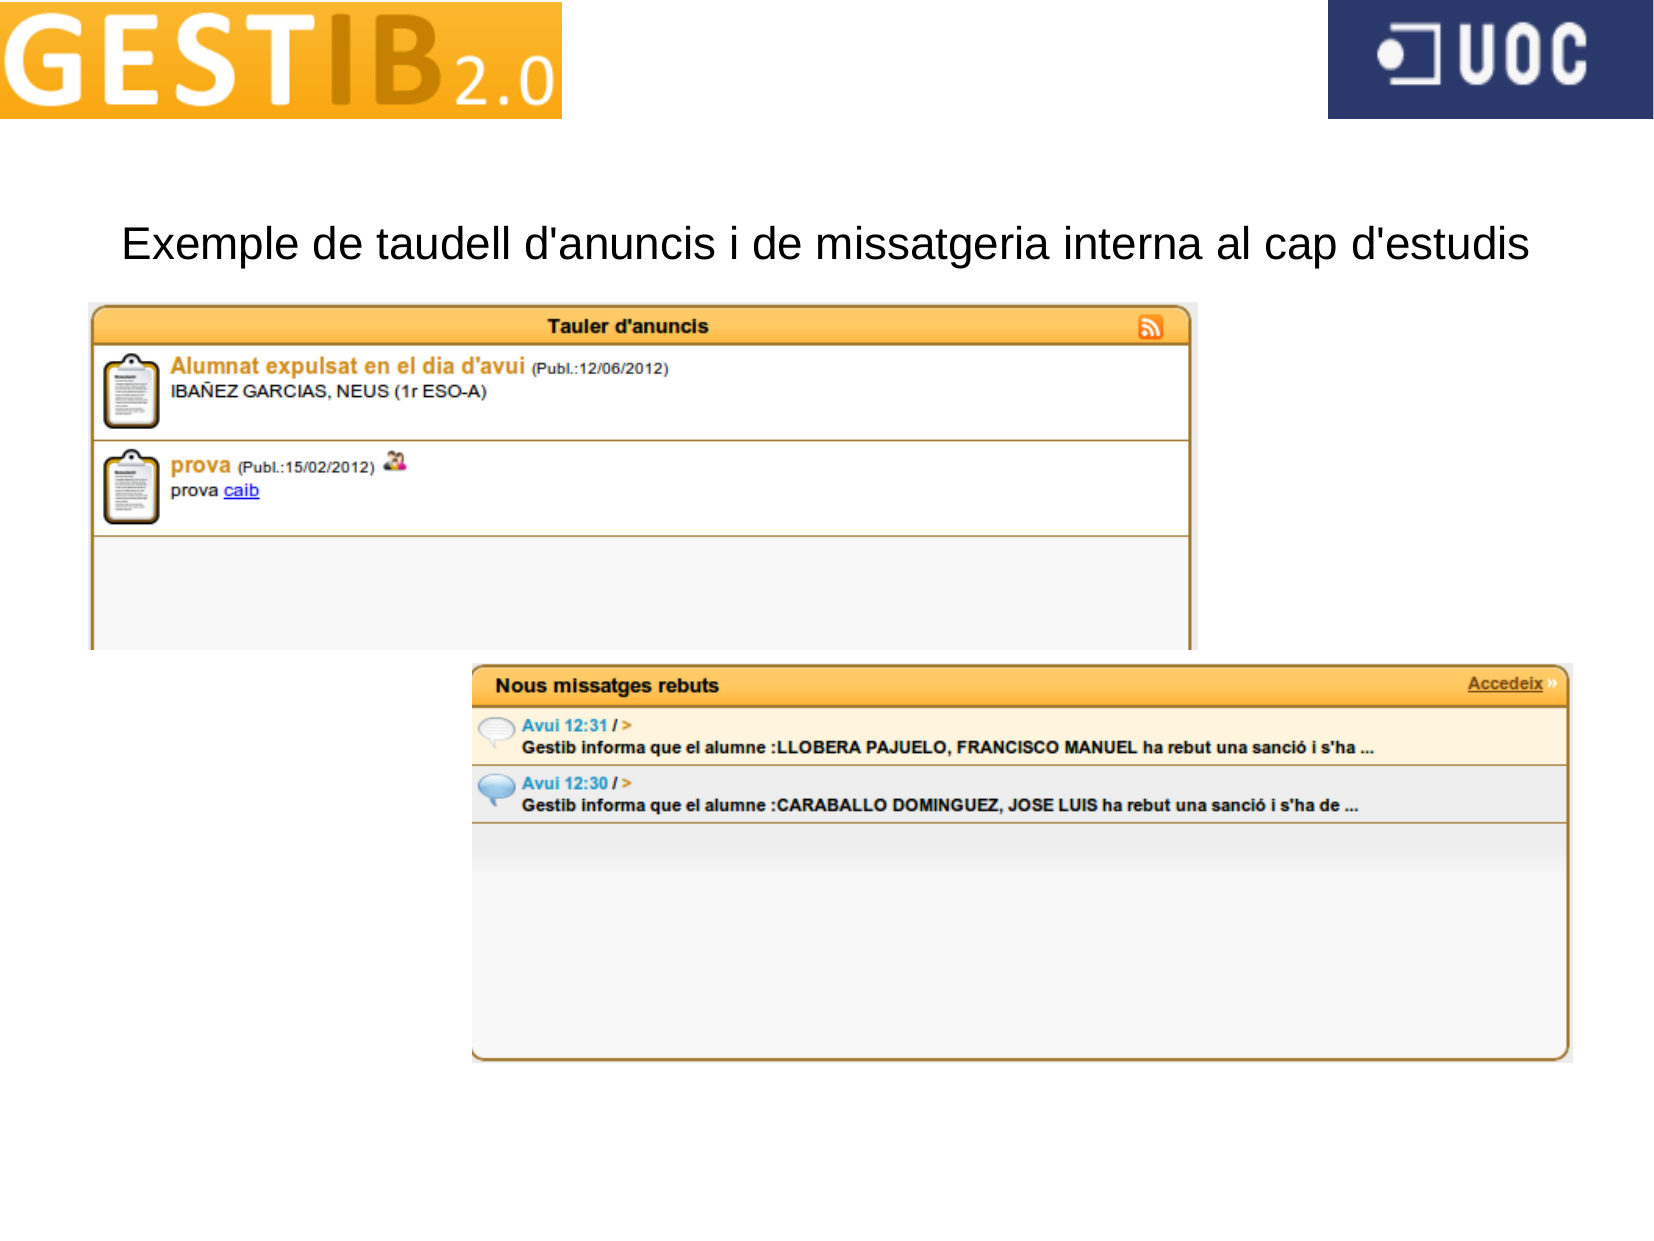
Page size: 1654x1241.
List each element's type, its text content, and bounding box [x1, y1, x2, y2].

picture [1328, 0, 1654, 119]
subtitle Exemple de taudell d'anuncis i de missatgeria interna al cap d'estudis [82, 147, 1571, 1109]
picture [88, 302, 1198, 650]
picture [472, 663, 1573, 1063]
picture [0, 2, 562, 119]
